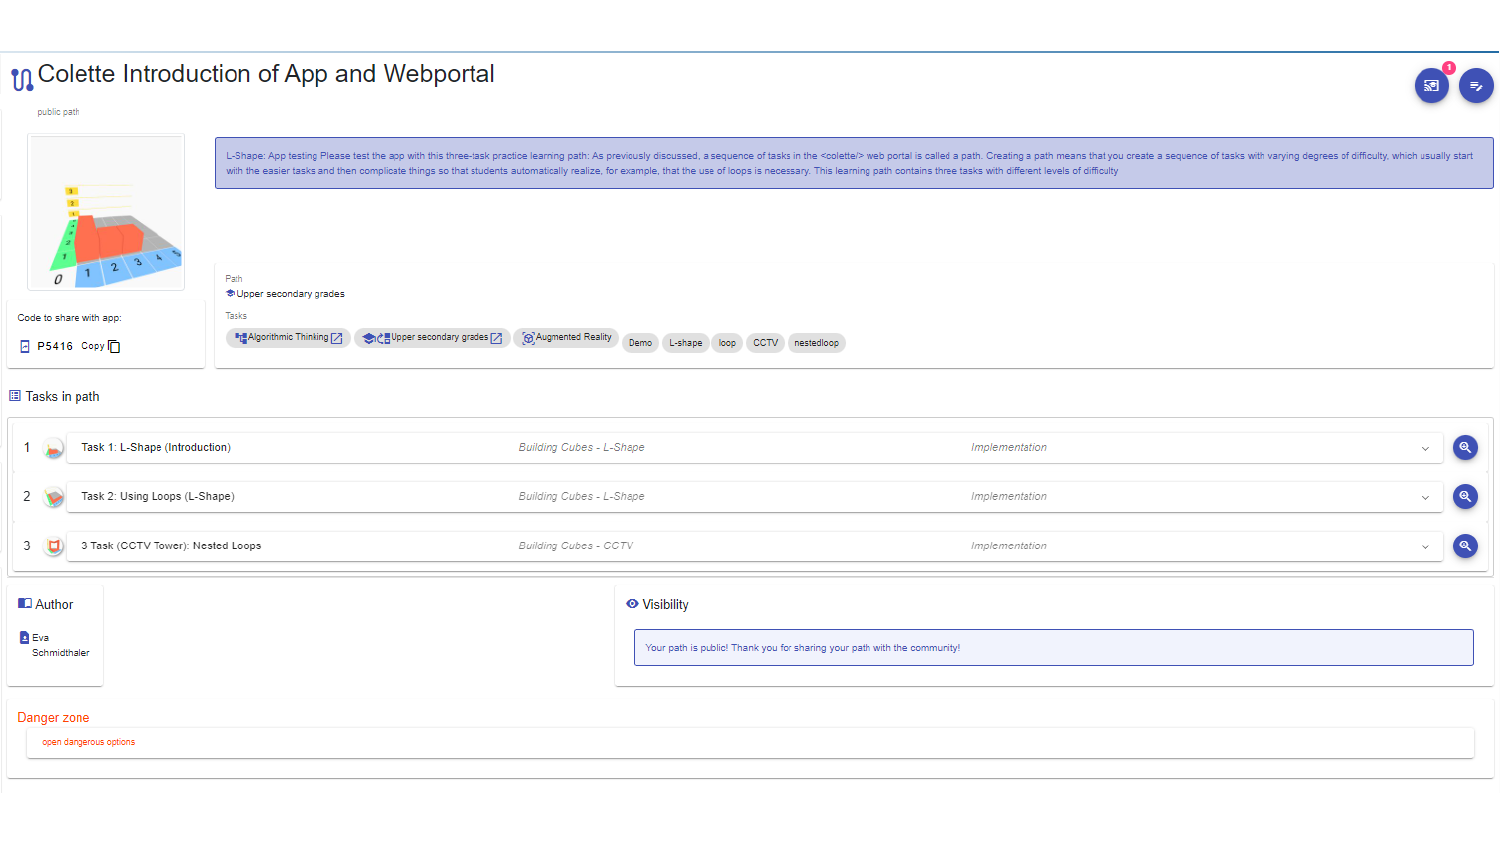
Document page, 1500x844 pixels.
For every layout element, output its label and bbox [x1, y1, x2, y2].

picture [0, 51, 1500, 793]
